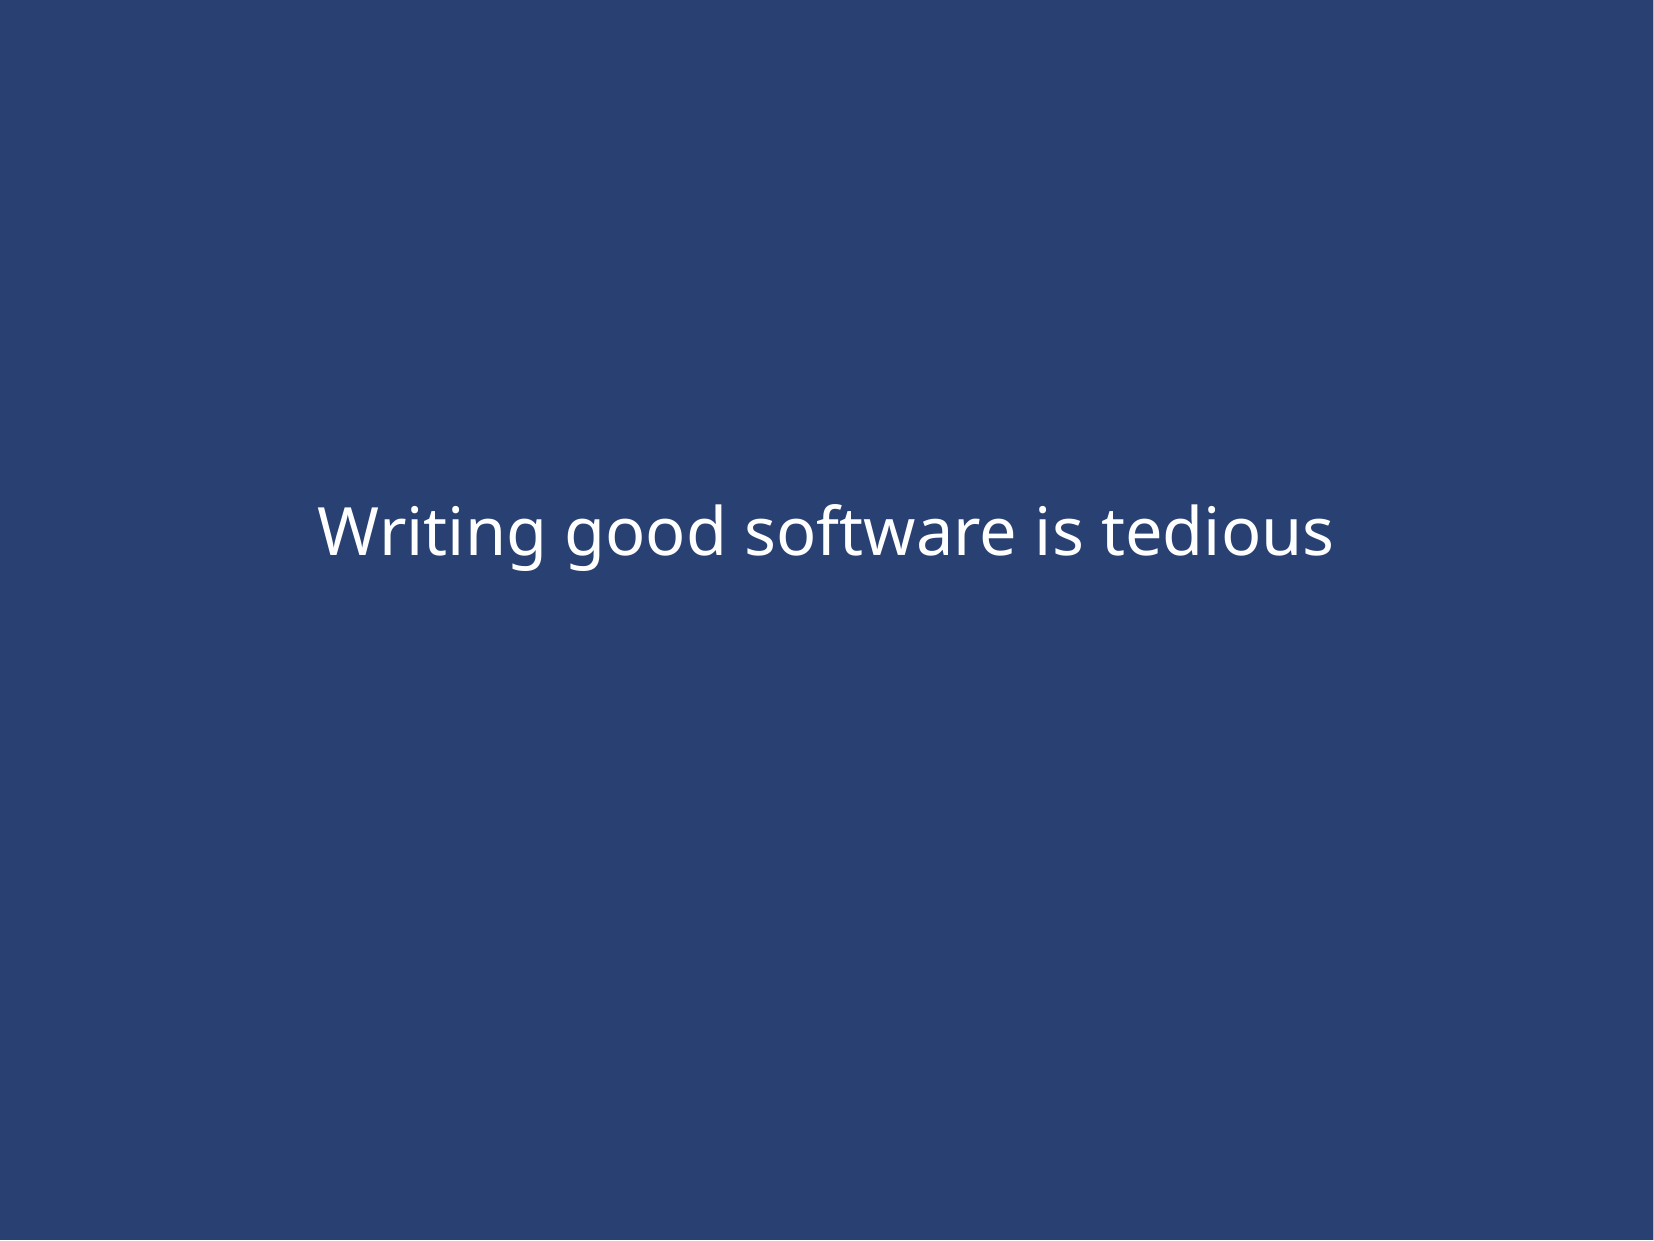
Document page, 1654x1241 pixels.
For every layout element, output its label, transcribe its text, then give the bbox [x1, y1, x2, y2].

subtitle Writing good software is tedious [82, 49, 1571, 1109]
